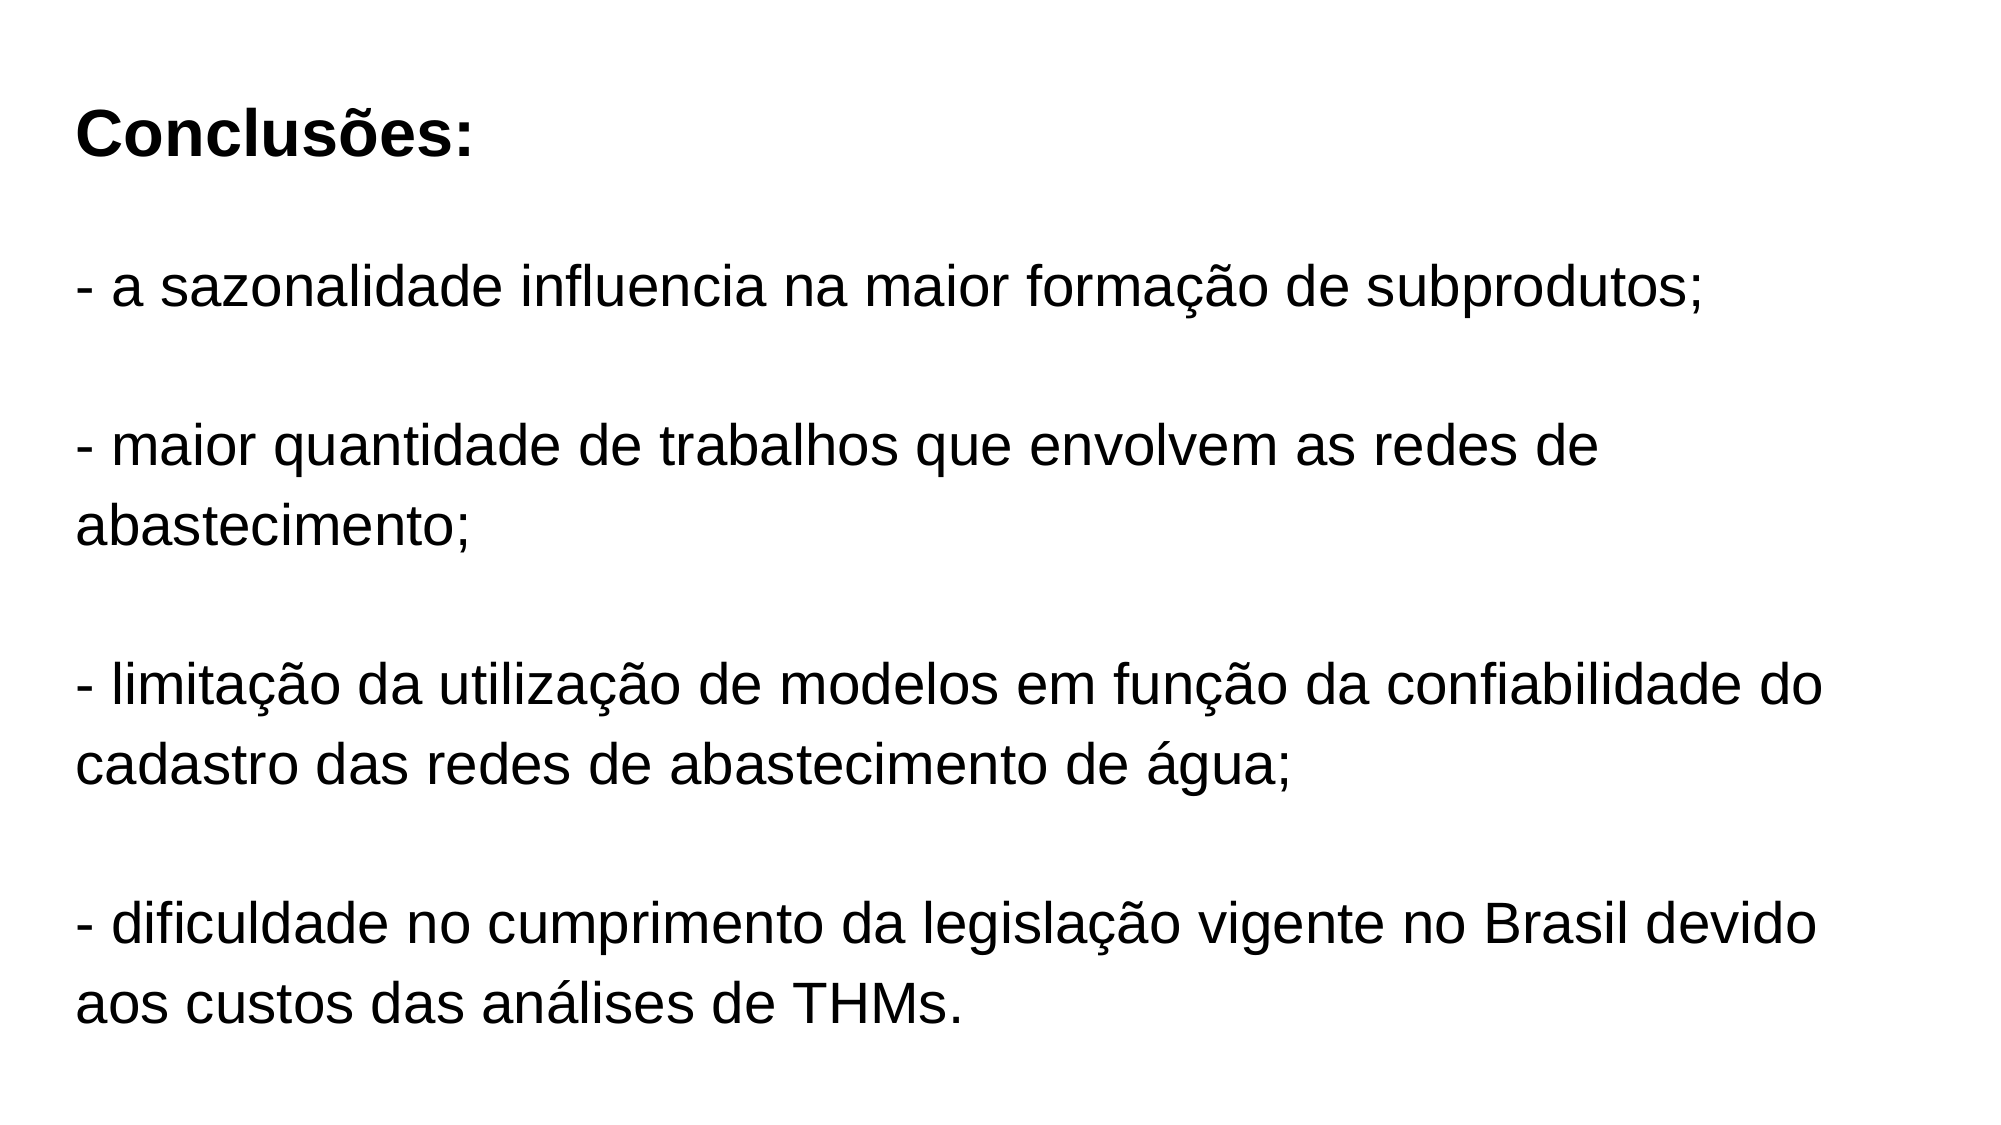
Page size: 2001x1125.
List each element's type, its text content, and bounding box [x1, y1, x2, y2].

title Conclusões: - a sazonalidade influencia na maior formação de subprodutos; - maior quantidade de trabalhos que envolvem as redes de abastecimento; - limitação da utilização de modelos em função da confiabilidade do cadastro das redes de abastecimento de água; - dificuldade no cumprimento da legislação vigente no Brasil devido aos custos das análises de THMs. [60, 71, 1940, 1097]
